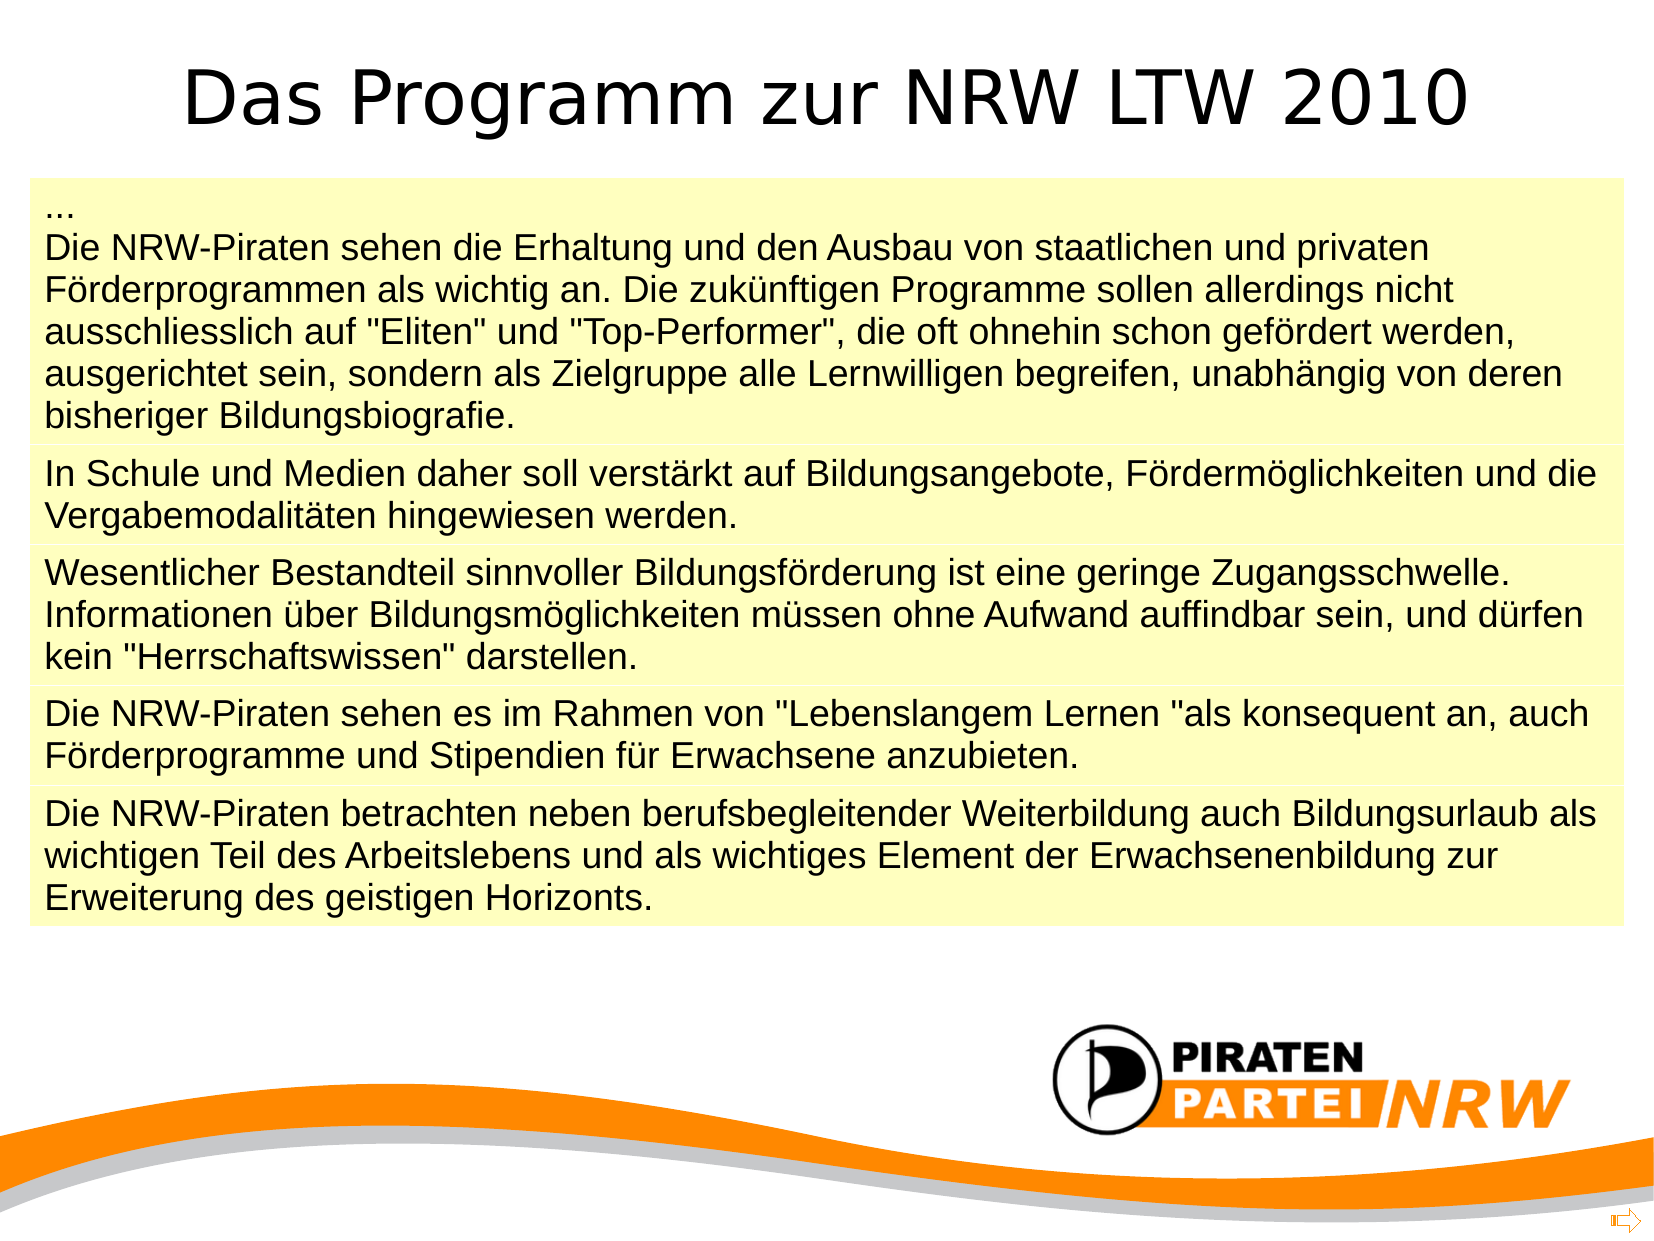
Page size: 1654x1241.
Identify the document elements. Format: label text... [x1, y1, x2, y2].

table_cell Wesentlicher Bestandteil sinnvoller Bildungsförderung ist eine geringe Zugangsschwelle. Informationen über Bildungsmöglichkeiten müssen ohne Aufwand auffindbar sein, und dürfen kein "Herrschaftswissen" darstellen. [30, 545, 1624, 685]
table_cell Die NRW-Piraten betrachten neben berufsbegleitender Weiterbildung auch Bildungsurlaub als wichtigen Teil des Arbeitslebens und als wichtiges Element der Erwachsenenbildung zur Erweiterung des geistigen Horizonts. [30, 786, 1624, 926]
title Das Programm zur NRW LTW 2010 [82, 54, 1571, 143]
table_cell In Schule und Medien daher soll verstärkt auf Bildungsangebote, Fördermöglichkeiten und die Vergabemodalitäten hingewiesen werden. [30, 445, 1624, 544]
picture [1045, 1021, 1579, 1140]
table_header ... Die NRW-Piraten sehen die Erhaltung und den Ausbau von staatlichen und privaten Förderprogrammen als wichtig an. Die zukünftigen Programme sollen allerdings nicht ausschliesslich auf "Eliten" und "Top-Performer", die oft ohnehin schon gefördert werden, ausgerichtet sein, sondern als Zielgruppe alle Lernwilligen begreifen, unabhängig von deren bisheriger Bildungsbiografie. [30, 178, 1624, 444]
table_cell Die NRW-Piraten sehen es im Rahmen von "Lebenslangem Lernen "als konsequent an, auch Förderprogramme und Stipendien für Erwachsene anzubieten. [30, 686, 1624, 785]
